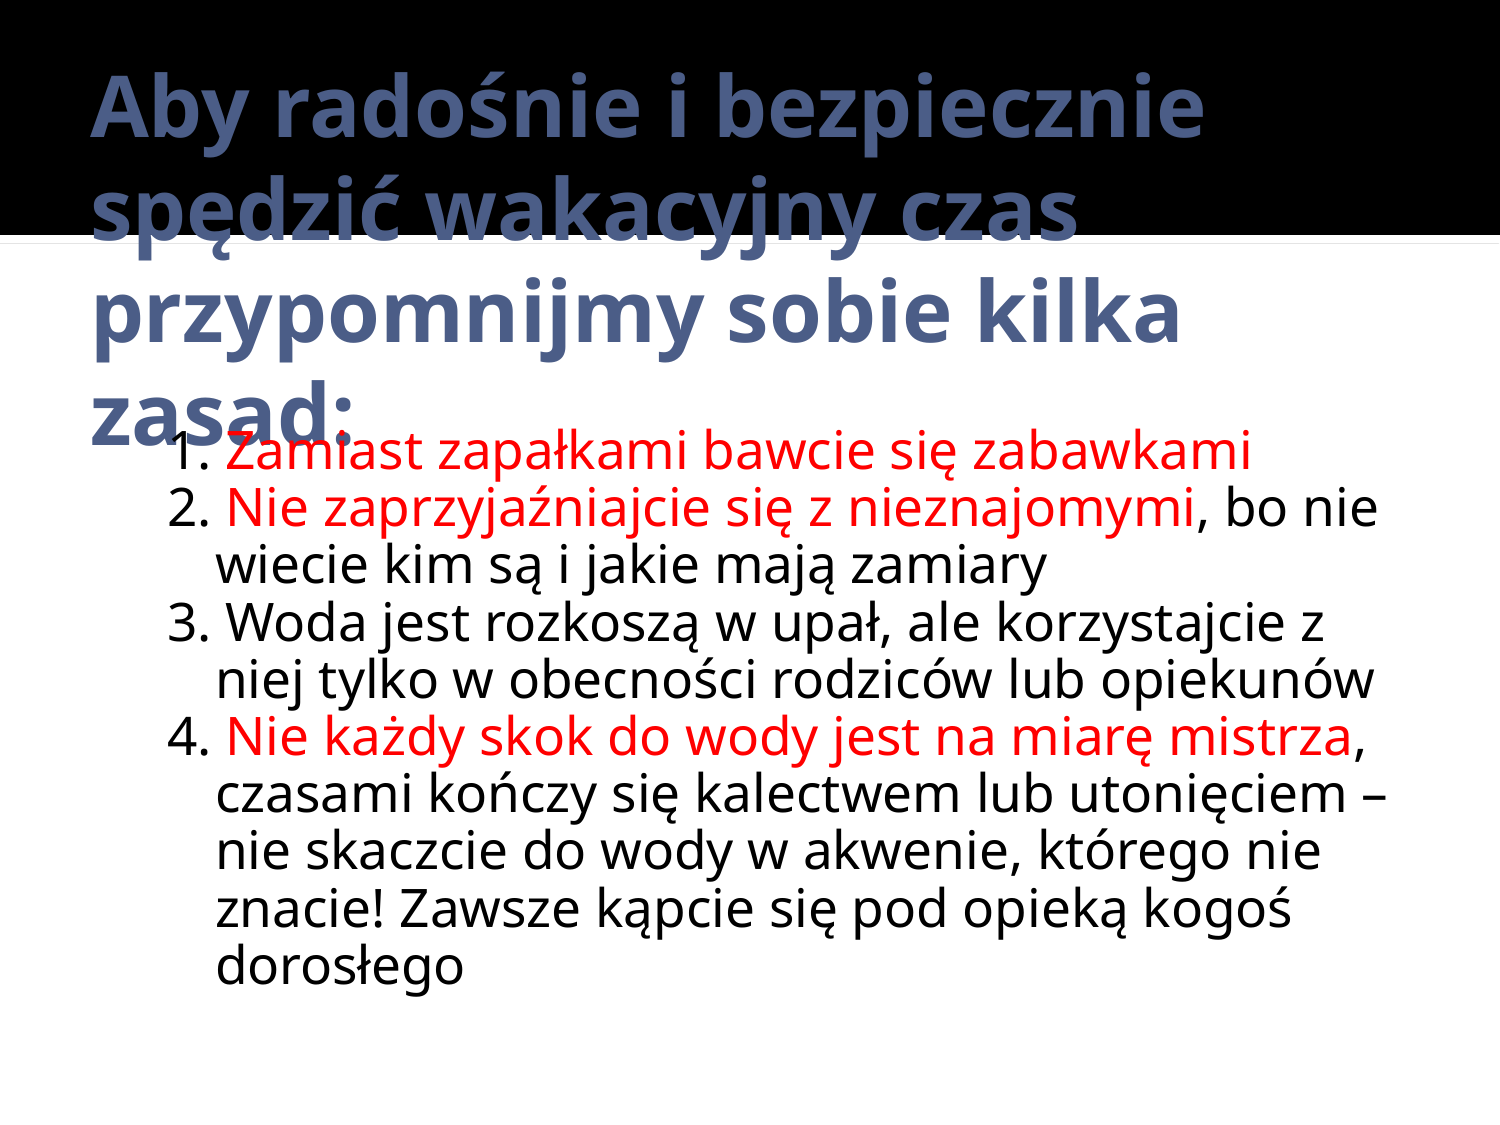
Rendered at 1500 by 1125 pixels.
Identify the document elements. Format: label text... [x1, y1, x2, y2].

list 1. Zamiast zapałkami bawcie się zabawkami 2. Nie zaprzyjaźniajcie się z nieznajomymi, bo nie wiecie kim są i jakie mają zamiary 3. Woda jest rozkoszą w upał, ale korzystajcie z niej tylko w obecności rodziców lub opiekunów 4. Nie każdy skok do wody jest na miarę mistrza, czasami kończy się kalectwem lub utonięciem – nie skaczcie do wody w akwenie, którego nie znacie! Zawsze kąpcie się pod opieką kogoś dorosłego [75, 408, 1426, 1005]
title Aby radośnie i bezpiecznie spędzić wakacyjny czas przypomnijmy sobie kilka zasad: [75, 45, 1426, 339]
